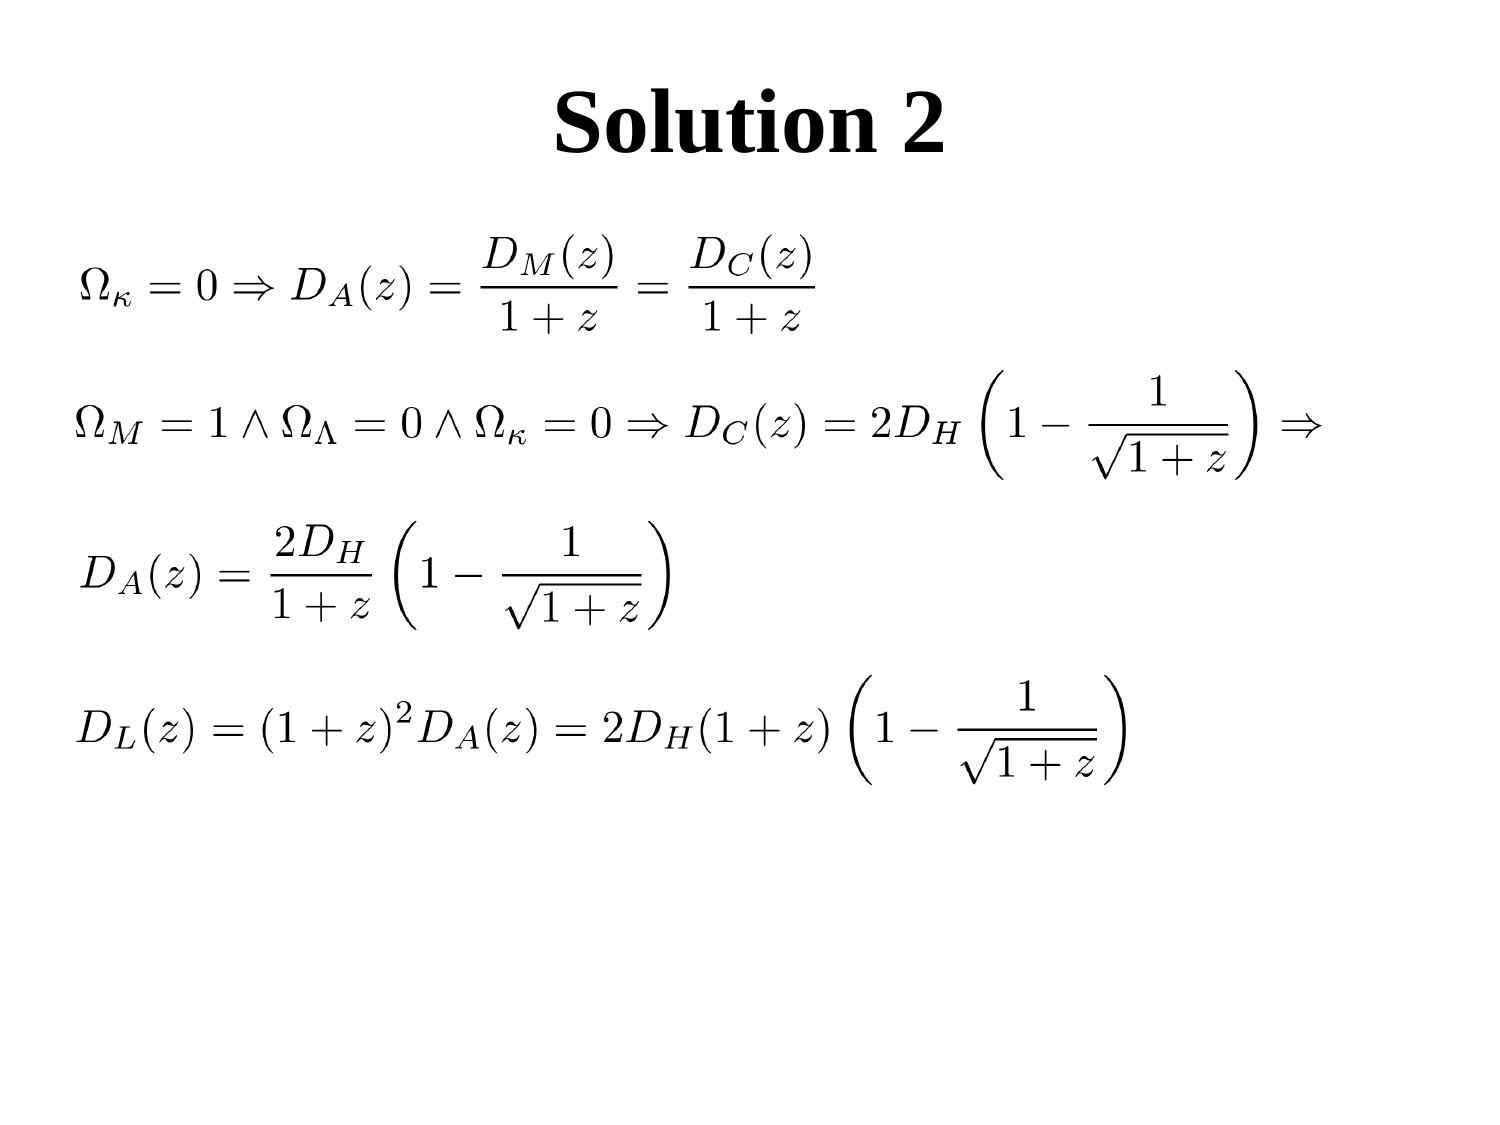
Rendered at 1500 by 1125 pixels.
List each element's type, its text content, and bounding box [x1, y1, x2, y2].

title Solution 2 [75, 45, 1425, 188]
picture [80, 234, 815, 335]
picture [80, 520, 670, 631]
picture [76, 674, 1126, 785]
picture [75, 370, 1322, 480]
